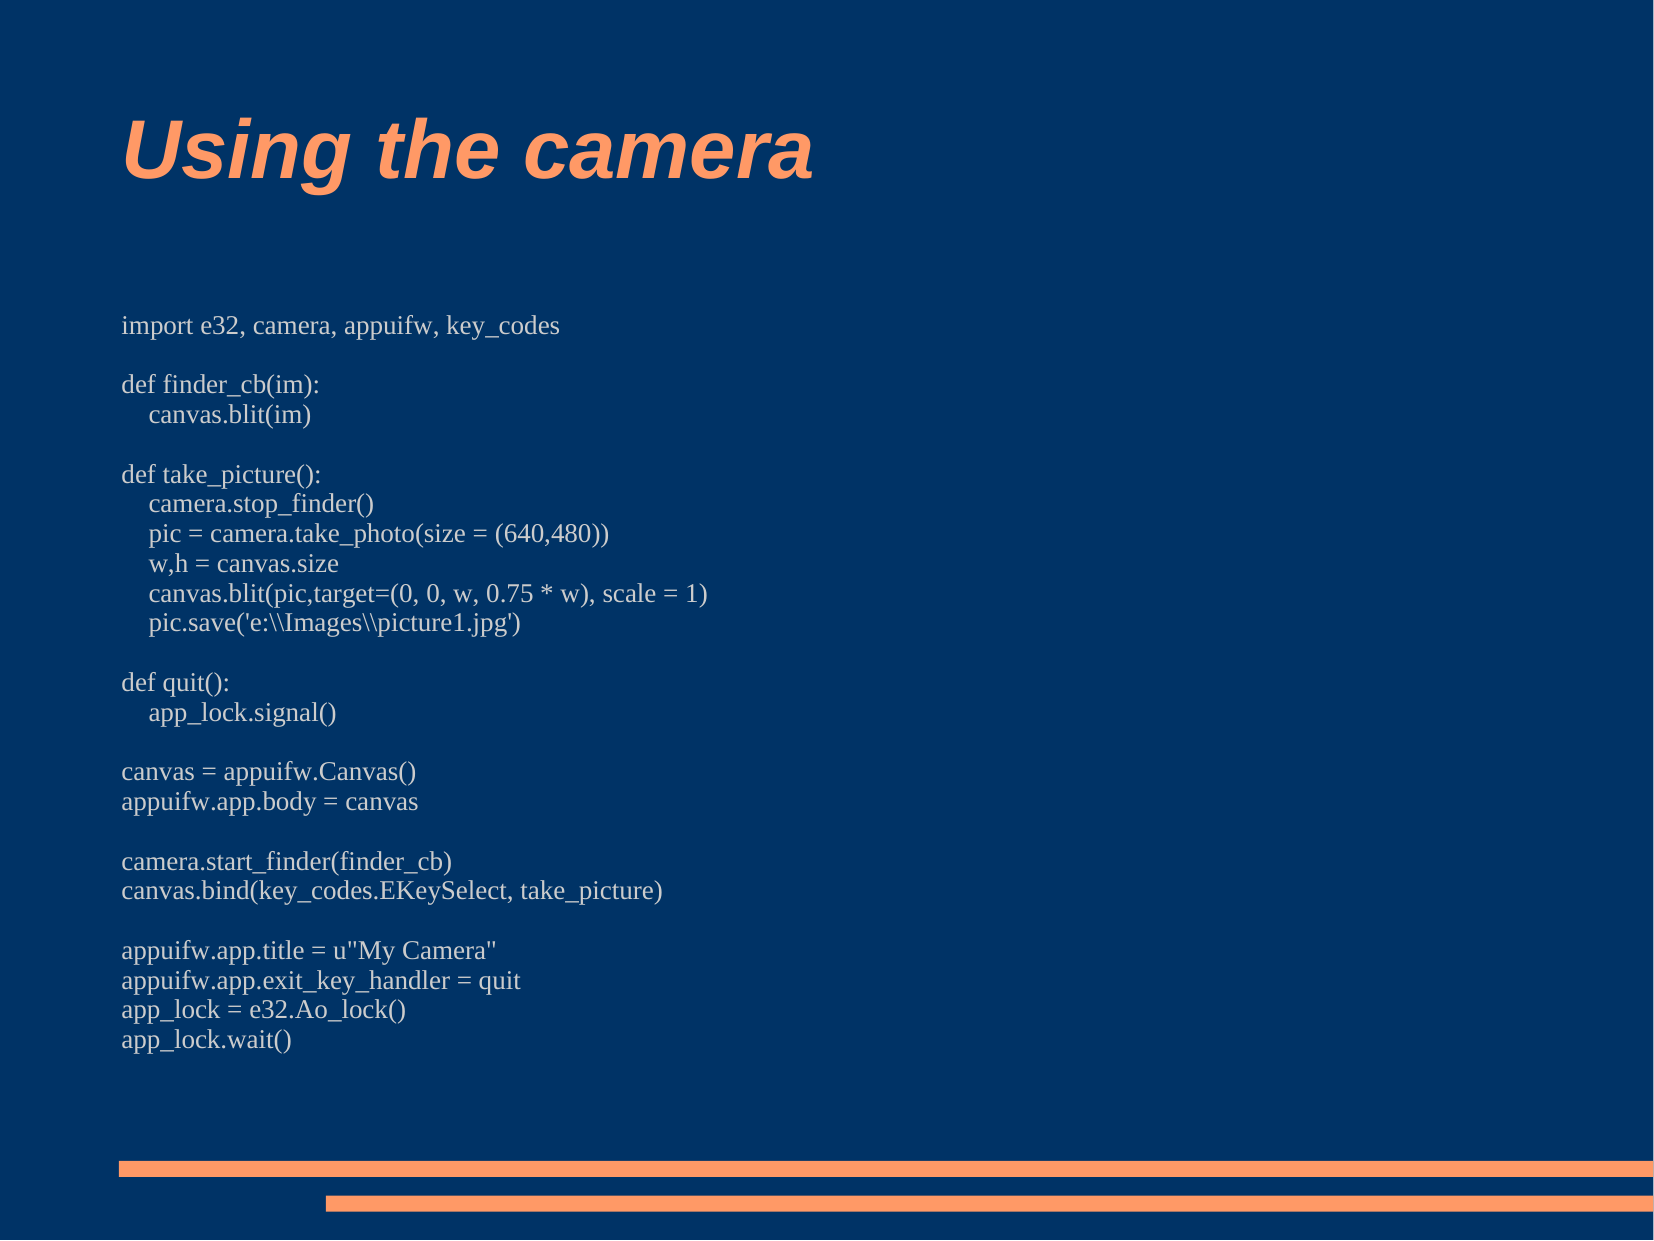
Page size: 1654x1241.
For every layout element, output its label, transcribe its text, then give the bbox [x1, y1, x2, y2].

subtitle import e32, camera, appuifw, key_codes def finder_cb(im): canvas.blit(im) def take_picture(): camera.stop_finder() pic = camera.take_photo(size = (640,480)) w,h = canvas.size canvas.blit(pic,target=(0, 0, w, 0.75 * w), scale = 1) pic.save('e:\\Images\\picture1.jpg') def quit(): app_lock.signal() canvas = appuifw.Canvas() appuifw.app.body = canvas camera.start_finder(finder_cb) canvas.bind(key_codes.EKeySelect, take_picture) appuifw.app.title = u"My Camera" appuifw.app.exit_key_handler = quit app_lock = e32.Ao_lock() app_lock.wait() [121, 201, 1561, 1241]
title Using the camera [121, 53, 1534, 201]
